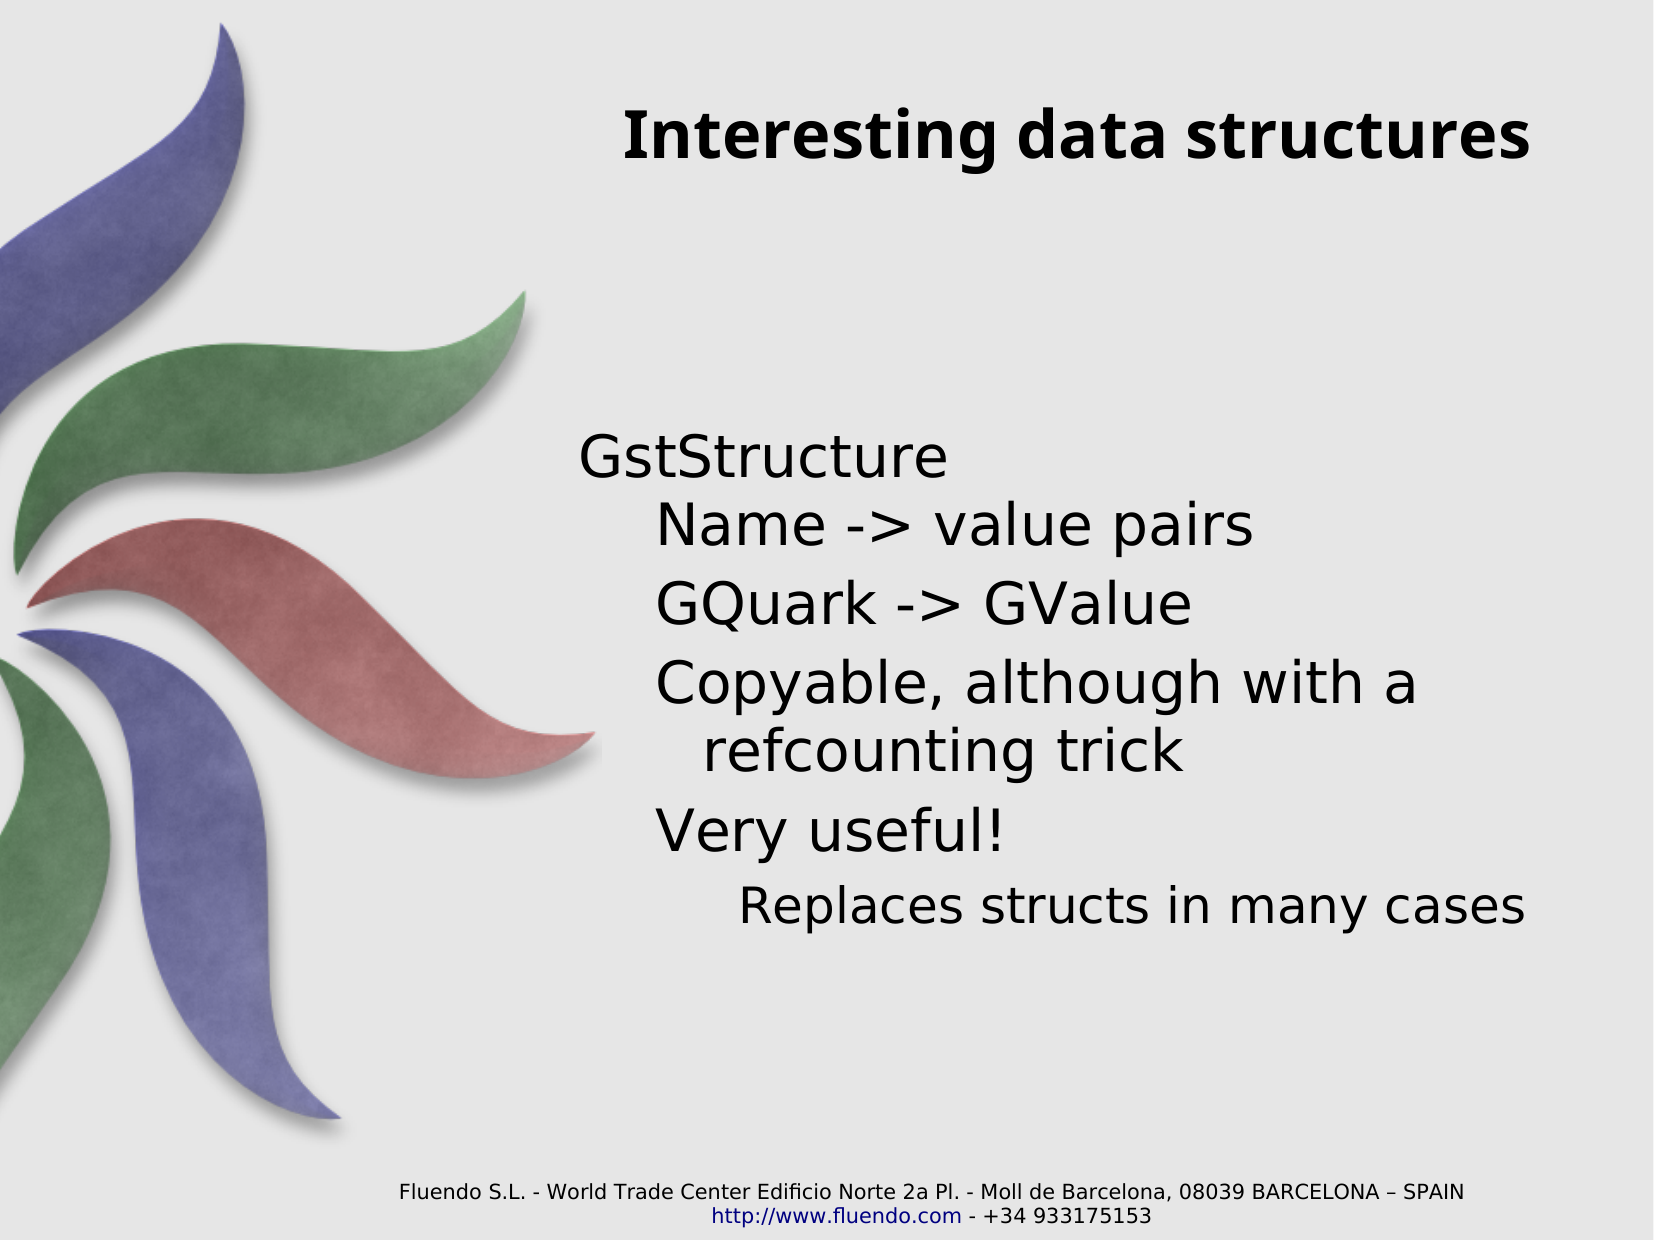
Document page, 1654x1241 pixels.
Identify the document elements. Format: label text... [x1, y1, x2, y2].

title Interesting data structures [561, 59, 1595, 207]
picture [597, 1189, 602, 1198]
picture [0, 1, 602, 1241]
list GstStructure Name -> value pairs GQuark -> GValue Copyable, although with a refcounting trick Very useful! Replaces structs in many cases [561, 236, 1595, 1123]
